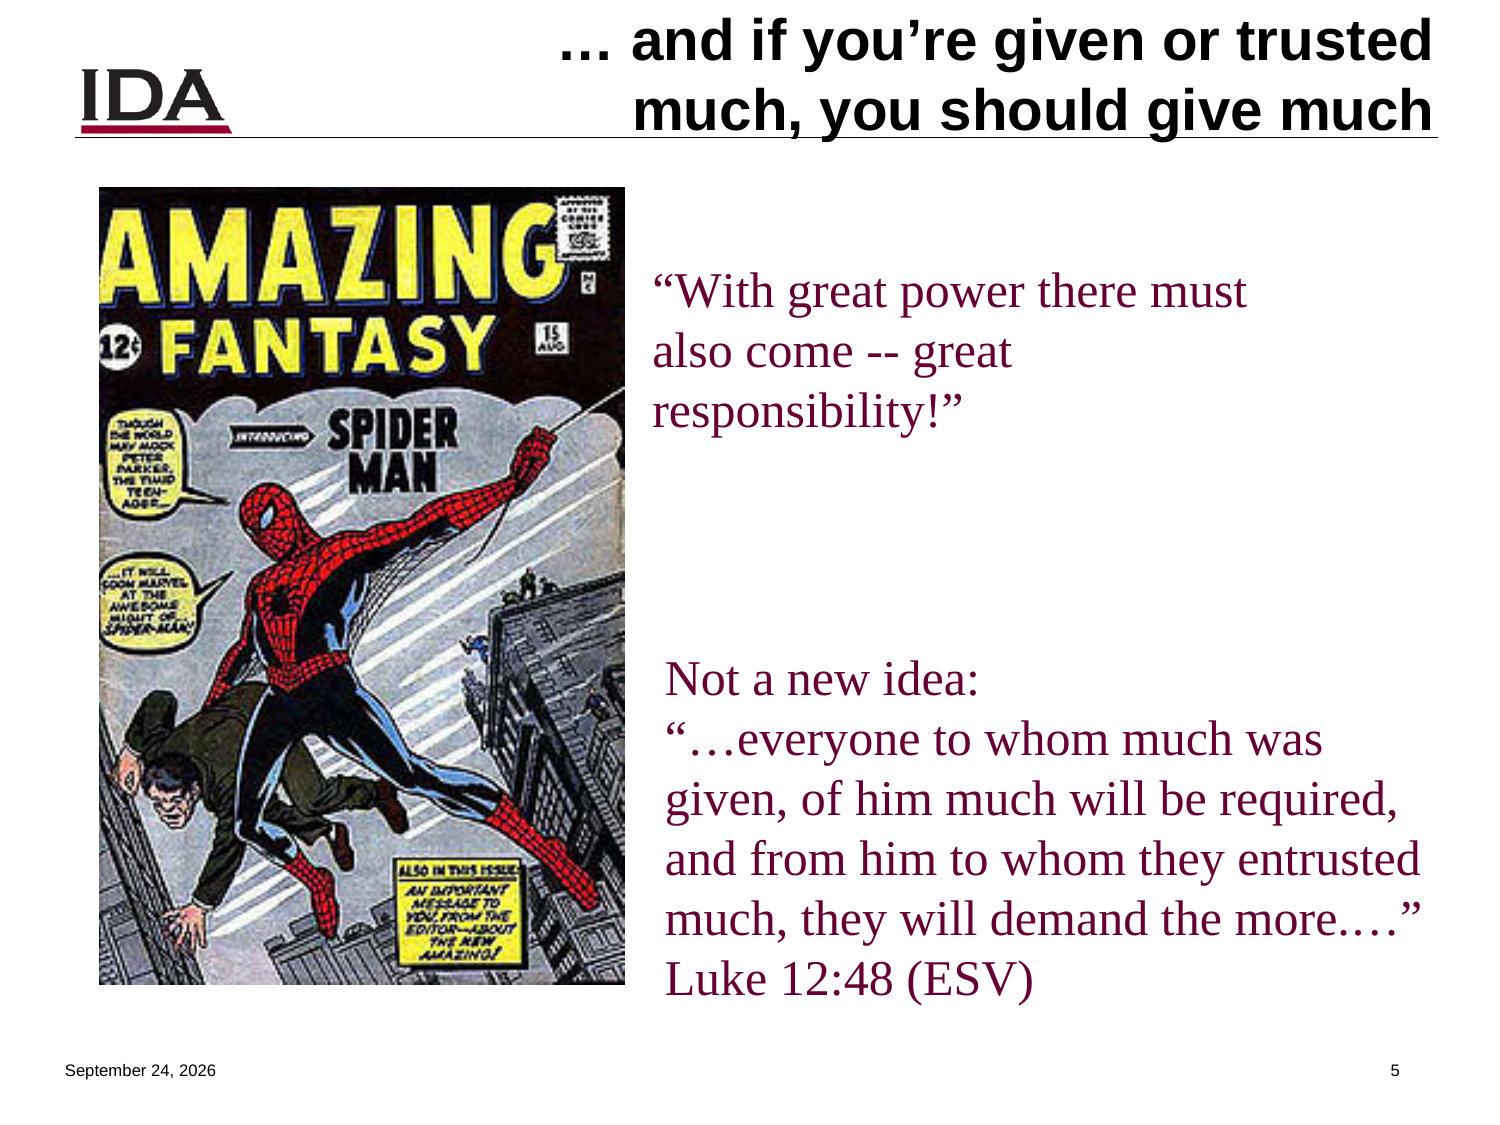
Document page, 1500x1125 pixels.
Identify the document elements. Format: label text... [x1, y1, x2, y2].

text_box Not a new idea: “…everyone to whom much was given, of him much will be required, and from him to whom they entrusted much, they will demand the more.…” Luke 12:48 (ESV) [650, 637, 1451, 1013]
text_box November 9, 2011 [49, 1012, 363, 1088]
text_box “With great power there must also come -- great responsibility!” [637, 249, 1326, 446]
title … and if you’re given or trusted much, you should give much [425, 0, 1450, 150]
text_box <number> [1102, 1013, 1415, 1088]
picture [99, 187, 625, 985]
picture [77, 65, 233, 138]
